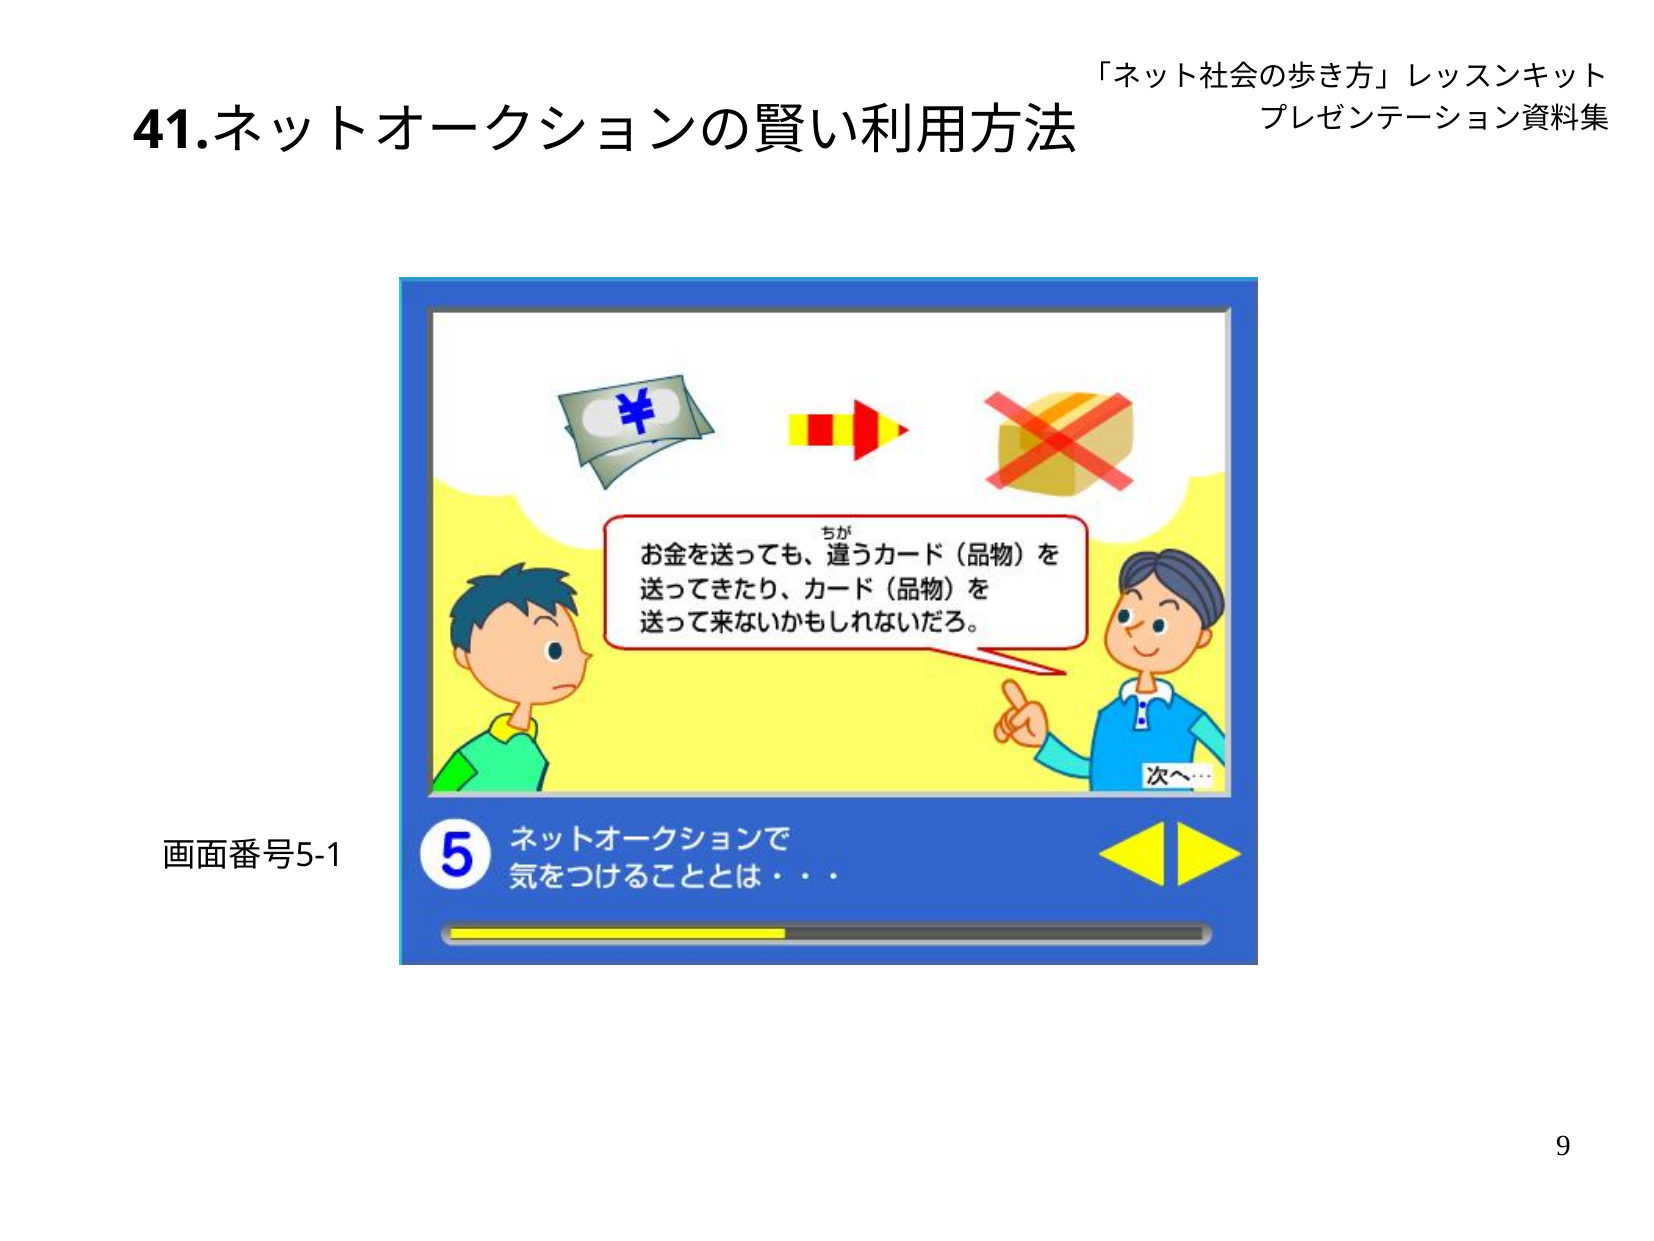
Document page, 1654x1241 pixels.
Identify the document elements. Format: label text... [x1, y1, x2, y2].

picture [399, 277, 1258, 965]
text_box 「ネット社会の歩き方」レッスンキット プレゼンテーション資料集 [1062, 44, 1625, 145]
text_box 画面番号5-1 [147, 826, 384, 882]
text_box 41.ネットオークションの賢い利用方法 [118, 88, 1241, 169]
